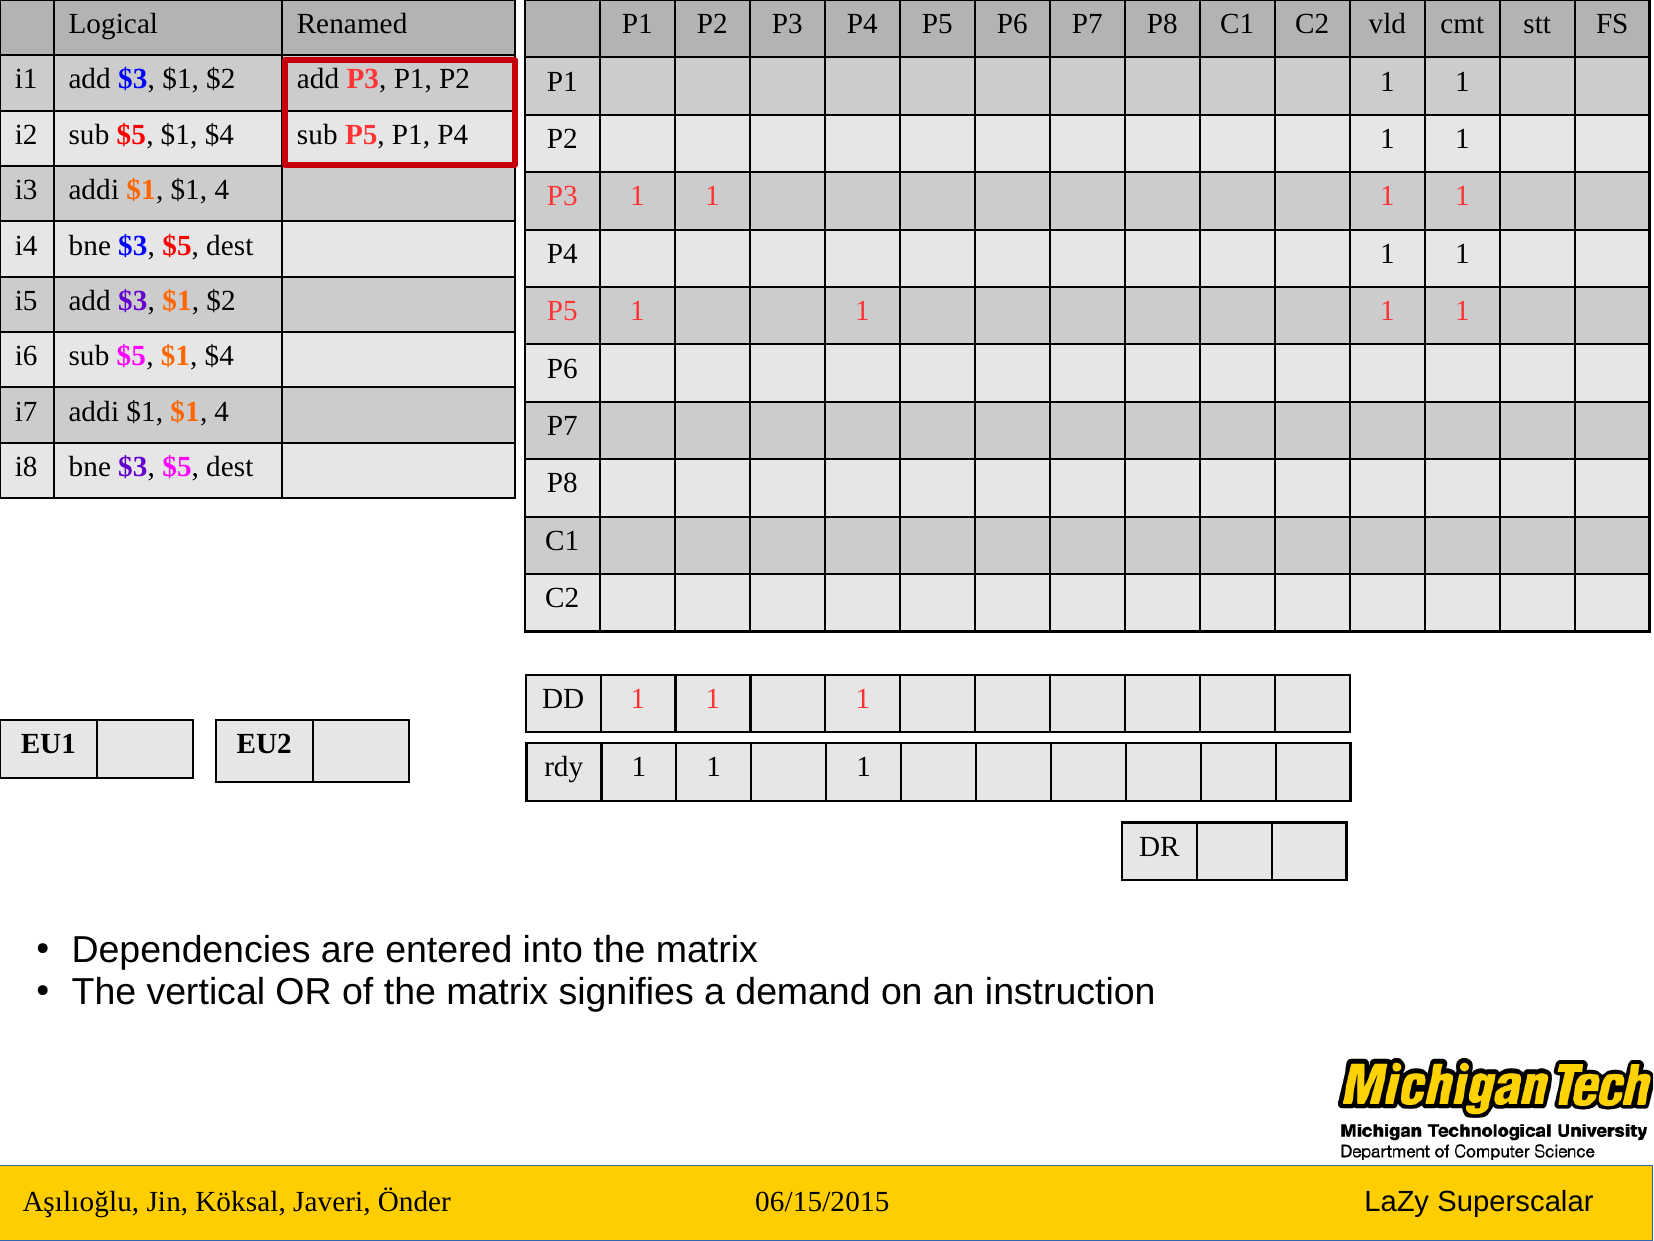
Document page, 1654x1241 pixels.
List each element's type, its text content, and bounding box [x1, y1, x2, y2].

table_cell [1276, 518, 1349, 573]
table_cell [1126, 116, 1199, 171]
table_cell [1126, 173, 1199, 229]
table_cell [976, 460, 1049, 516]
table_cell [901, 288, 974, 343]
table_cell [1276, 173, 1349, 229]
table_cell [1051, 58, 1124, 114]
table_cell [1126, 575, 1199, 630]
table_cell [1351, 518, 1424, 573]
table_header 1 [603, 744, 675, 800]
table_cell C1 [526, 518, 599, 573]
table_header [1127, 744, 1200, 800]
table_cell [1501, 575, 1574, 630]
table_cell C2 [526, 575, 599, 630]
table_header P8 [1126, 1, 1199, 56]
table_cell bne $3, $5, dest [55, 222, 281, 276]
table_cell add $3, $1, $2 [55, 278, 281, 331]
table_cell [1126, 518, 1199, 573]
table_cell [1576, 173, 1648, 229]
table_cell [1501, 288, 1574, 343]
table_header [752, 676, 824, 731]
table_cell sub $5, $1, $4 [55, 112, 281, 165]
table_header 1 [826, 676, 899, 731]
table_cell [1576, 288, 1648, 343]
table_cell [676, 288, 749, 343]
table_cell [1576, 58, 1648, 114]
table_cell [283, 444, 514, 497]
table_cell P7 [526, 403, 599, 458]
table_cell [1276, 460, 1349, 516]
table_cell i1 [1, 56, 53, 110]
table_cell [1501, 460, 1574, 516]
table_header DR [1123, 824, 1196, 879]
table_cell [283, 222, 514, 276]
table_cell [1576, 403, 1648, 458]
table_cell [826, 518, 899, 573]
table_cell [1501, 231, 1574, 286]
table_header C2 [1276, 1, 1349, 56]
table_cell P1 [526, 58, 599, 114]
table_cell 1 [1351, 231, 1424, 286]
table_cell [1051, 575, 1124, 630]
table_cell [976, 173, 1049, 229]
table_cell [676, 518, 749, 573]
table_cell [1276, 575, 1349, 630]
table_header P7 [1051, 1, 1124, 56]
table_cell [976, 288, 1049, 343]
table_cell [1351, 460, 1424, 516]
table_cell P2 [526, 116, 599, 171]
table_header rdy [528, 744, 600, 800]
table_cell 1 [1351, 173, 1424, 229]
table_cell [751, 173, 824, 229]
table_cell [1126, 403, 1199, 458]
table_header P6 [976, 1, 1049, 56]
table_cell [1276, 345, 1349, 401]
table_cell i7 [1, 388, 53, 442]
table_header stt [1501, 1, 1574, 56]
table_cell [1576, 575, 1648, 630]
table_header [1126, 676, 1199, 731]
table_cell i2 [1, 112, 53, 165]
table_header [1198, 824, 1271, 879]
table_cell [601, 231, 674, 286]
table_cell [901, 345, 974, 401]
table_header [976, 676, 1049, 731]
table_header vld [1351, 1, 1424, 56]
table_cell [676, 460, 749, 516]
table_header [902, 744, 975, 800]
table_cell [1576, 345, 1648, 401]
table_cell [1051, 173, 1124, 229]
table_header P2 [676, 1, 749, 56]
table_cell [1426, 575, 1499, 630]
table_cell [1426, 403, 1499, 458]
table_cell [1576, 460, 1648, 516]
table_cell [901, 460, 974, 516]
table_header [752, 744, 825, 800]
table_cell [826, 460, 899, 516]
table_cell [751, 575, 824, 630]
table_cell [826, 575, 899, 630]
table_header [1273, 824, 1345, 879]
table_cell [1201, 460, 1274, 516]
table_cell i4 [1, 222, 53, 276]
table_cell [976, 231, 1049, 286]
table_cell [1576, 518, 1648, 573]
table_cell [1501, 518, 1574, 573]
table_cell [976, 575, 1049, 630]
table_cell [1051, 403, 1124, 458]
table_cell P4 [526, 231, 599, 286]
table_cell [1426, 518, 1499, 573]
table_cell addi $1, $1, 4 [55, 388, 281, 442]
table_cell [1276, 231, 1349, 286]
table_cell [676, 575, 749, 630]
table_cell [676, 116, 749, 171]
table_cell [1126, 58, 1199, 114]
table_cell [283, 278, 514, 331]
table_cell [283, 388, 514, 442]
table_cell [1126, 231, 1199, 286]
table_cell [751, 116, 824, 171]
table_cell [1051, 518, 1124, 573]
table_cell [1276, 116, 1349, 171]
table_cell [826, 345, 899, 401]
table_cell [751, 58, 824, 114]
table_header [1051, 676, 1124, 731]
table_header Logical [55, 1, 281, 54]
table_cell [826, 231, 899, 286]
table_header EU1 [1, 721, 96, 777]
table_header [526, 1, 599, 56]
table_cell [601, 403, 674, 458]
table_cell [901, 231, 974, 286]
table_cell [601, 345, 674, 401]
table_cell [676, 58, 749, 114]
table_cell P8 [526, 460, 599, 516]
table_cell [1201, 231, 1274, 286]
table_cell [601, 518, 674, 573]
table_cell [1051, 116, 1124, 171]
table_cell P5 [526, 288, 599, 343]
table_cell [1201, 173, 1274, 229]
table_header P4 [826, 1, 899, 56]
table_cell [1051, 460, 1124, 516]
table_header 1 [677, 744, 750, 800]
table_header FS [1576, 1, 1648, 56]
table_cell [1576, 116, 1648, 171]
table_cell [1501, 345, 1574, 401]
table_header [901, 676, 974, 731]
table_cell 1 [826, 288, 899, 343]
table_cell 1 [1426, 231, 1499, 286]
table_cell [976, 345, 1049, 401]
table_cell 1 [1426, 58, 1499, 114]
table_cell [1201, 58, 1274, 114]
table_cell [751, 403, 824, 458]
table_cell [1201, 518, 1274, 573]
table_cell [1501, 58, 1574, 114]
table_cell 1 [1426, 288, 1499, 343]
table_cell [976, 518, 1049, 573]
table_header [314, 721, 408, 781]
table_cell i8 [1, 444, 53, 497]
table_header [1277, 744, 1349, 800]
table_cell [1426, 460, 1499, 516]
table_cell [1051, 288, 1124, 343]
table_cell [976, 116, 1049, 171]
table_header [1276, 676, 1349, 731]
table_header 1 [677, 676, 749, 731]
table_cell i5 [1, 278, 53, 331]
table_cell i6 [1, 333, 53, 386]
table_header P1 [601, 1, 674, 56]
table_header DD [527, 676, 600, 731]
table_cell [601, 460, 674, 516]
table_cell [1201, 288, 1274, 343]
table_cell [826, 173, 899, 229]
table_cell P6 [526, 345, 599, 401]
table_cell [1201, 575, 1274, 630]
table_cell 1 [1351, 116, 1424, 171]
table_cell [1501, 403, 1574, 458]
table_cell [676, 231, 749, 286]
table_cell [751, 231, 824, 286]
table_cell [751, 460, 824, 516]
table_header C1 [1201, 1, 1274, 56]
table_cell [1051, 345, 1124, 401]
table_cell [976, 58, 1049, 114]
table_cell 1 [1351, 288, 1424, 343]
table_cell [1051, 231, 1124, 286]
table_cell 1 [1426, 116, 1499, 171]
table_cell [1276, 403, 1349, 458]
table_cell [1201, 403, 1274, 458]
picture [1338, 1058, 1654, 1160]
table_header 1 [602, 676, 674, 731]
table_cell [901, 403, 974, 458]
table_cell [283, 333, 514, 386]
text_box Dependencies are entered into the matrix The vertical OR of the matrix signifies a demand on an instruction [21, 920, 1201, 1020]
table_cell [751, 345, 824, 401]
table_cell i3 [1, 167, 53, 220]
table_cell [283, 168, 514, 220]
table_header [1052, 744, 1125, 800]
table_cell add P3, P1, P2 [288, 63, 512, 110]
table_cell [1426, 345, 1499, 401]
table_cell [676, 345, 749, 401]
table_cell [1126, 288, 1199, 343]
table_header [98, 721, 192, 777]
table_header [1201, 676, 1274, 731]
table_cell [1126, 460, 1199, 516]
table_cell [826, 403, 899, 458]
table_cell [1276, 288, 1349, 343]
table_cell 1 [1426, 173, 1499, 229]
table_cell [1201, 345, 1274, 401]
table_cell [1501, 173, 1574, 229]
table_header [1, 1, 53, 54]
table_cell [1276, 58, 1349, 114]
table_cell [1351, 575, 1424, 630]
table_header P5 [901, 1, 974, 56]
table_header [977, 744, 1050, 800]
table_cell P3 [526, 173, 599, 229]
table_header EU2 [217, 721, 312, 781]
table_header Renamed [283, 1, 514, 54]
table_cell [1126, 345, 1199, 401]
table_cell [1351, 345, 1424, 401]
table_cell [901, 58, 974, 114]
table_cell addi $1, $1, 4 [55, 167, 281, 220]
table_header [1202, 744, 1275, 800]
table_cell [601, 116, 674, 171]
table_cell [601, 575, 674, 630]
table_header P3 [751, 1, 824, 56]
table_cell [826, 58, 899, 114]
table_cell 1 [601, 173, 674, 229]
table_cell [751, 288, 824, 343]
table_cell [826, 116, 899, 171]
table_cell [601, 58, 674, 114]
table_header cmt [1426, 1, 1499, 56]
table_cell [751, 518, 824, 573]
table_header 1 [827, 744, 900, 800]
table_cell [901, 116, 974, 171]
table_cell [976, 403, 1049, 458]
table_cell [1351, 403, 1424, 458]
table_cell 1 [601, 288, 674, 343]
table_cell bne $3, $5, dest [55, 444, 281, 497]
table_cell [901, 518, 974, 573]
table_cell [1501, 116, 1574, 171]
table_cell add $3, $1, $2 [55, 56, 281, 110]
table_cell [676, 403, 749, 458]
table_cell 1 [1351, 58, 1424, 114]
table_cell [901, 173, 974, 229]
table_cell sub $5, $1, $4 [55, 333, 281, 386]
table_cell 1 [676, 173, 749, 229]
table_cell [901, 575, 974, 630]
table_cell sub P5, P1, P4 [288, 112, 512, 162]
table_cell [1201, 116, 1274, 171]
table_cell [1576, 231, 1648, 286]
